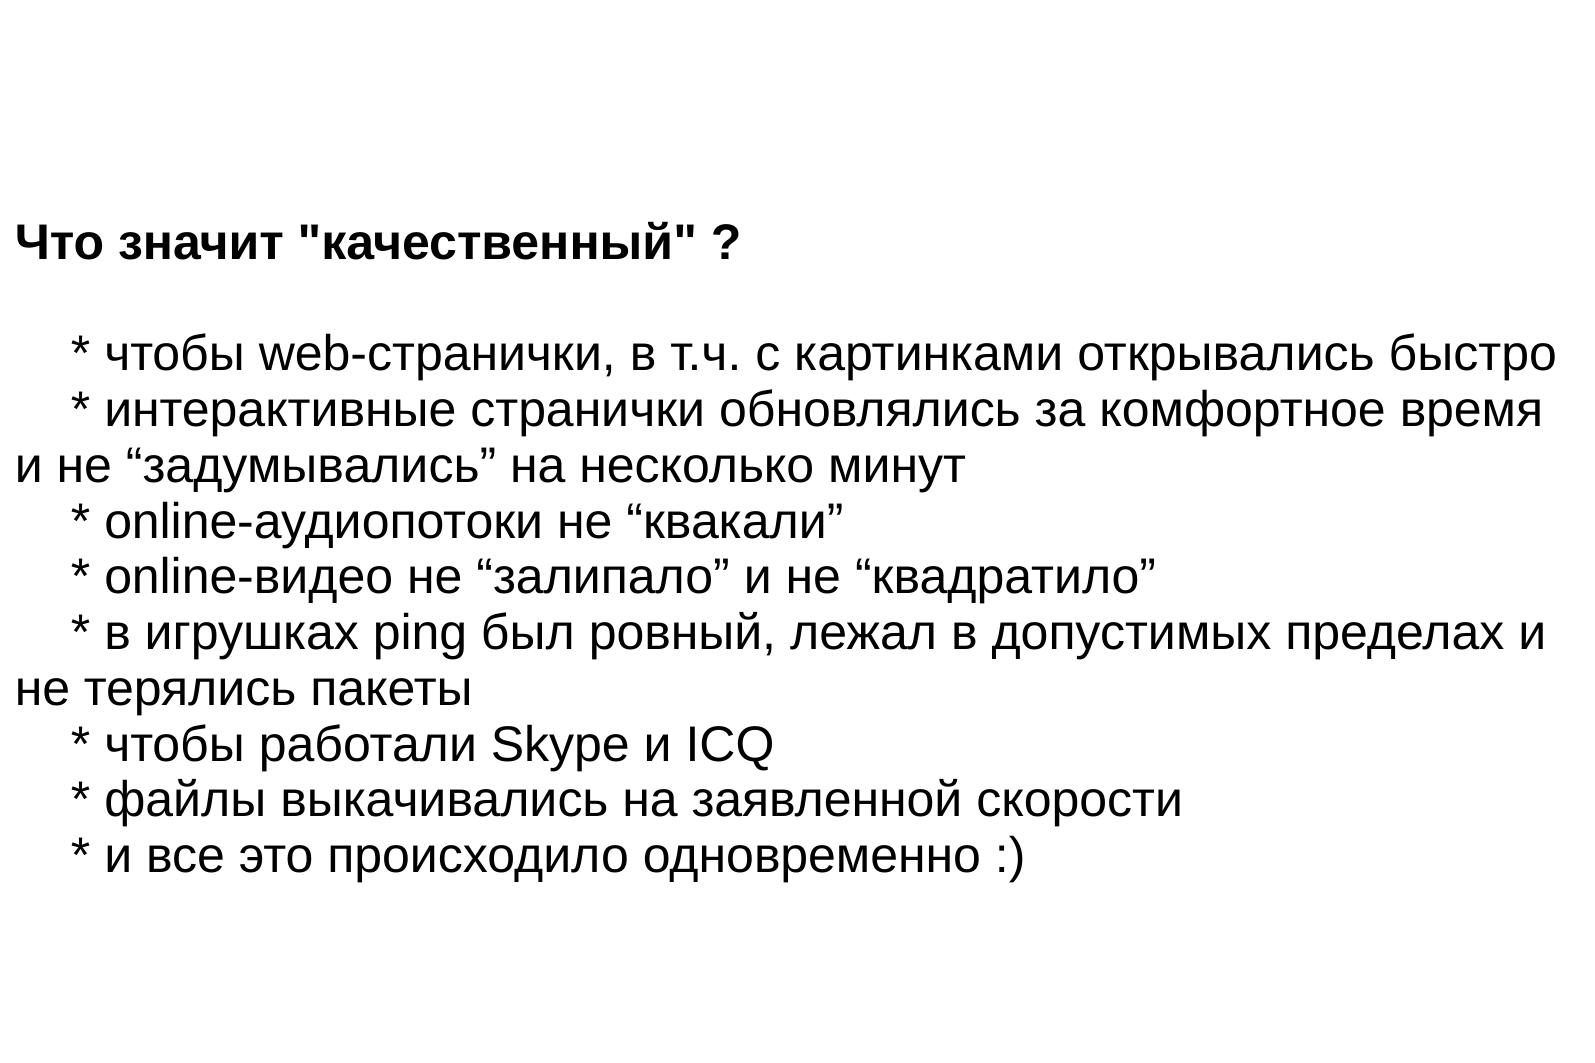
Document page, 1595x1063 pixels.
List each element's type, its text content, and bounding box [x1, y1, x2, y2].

text_box Что значит "качественный" ? * чтобы web-странички, в т.ч. с картинками открывались быстро * интерактивные странички обновлялись за комфортное время и не “задумывались” на несколько минут * online-аудиопотоки не “квакали” * online-видео не “залипало” и не “квадратило” * в игрушках ping был ровный, лежал в допустимых пределах и не терялись пакеты * чтобы работали Skype и ICQ * файлы выкачивались на заявленной скорости * и все это происходило одновременно :) [0, 206, 1575, 892]
